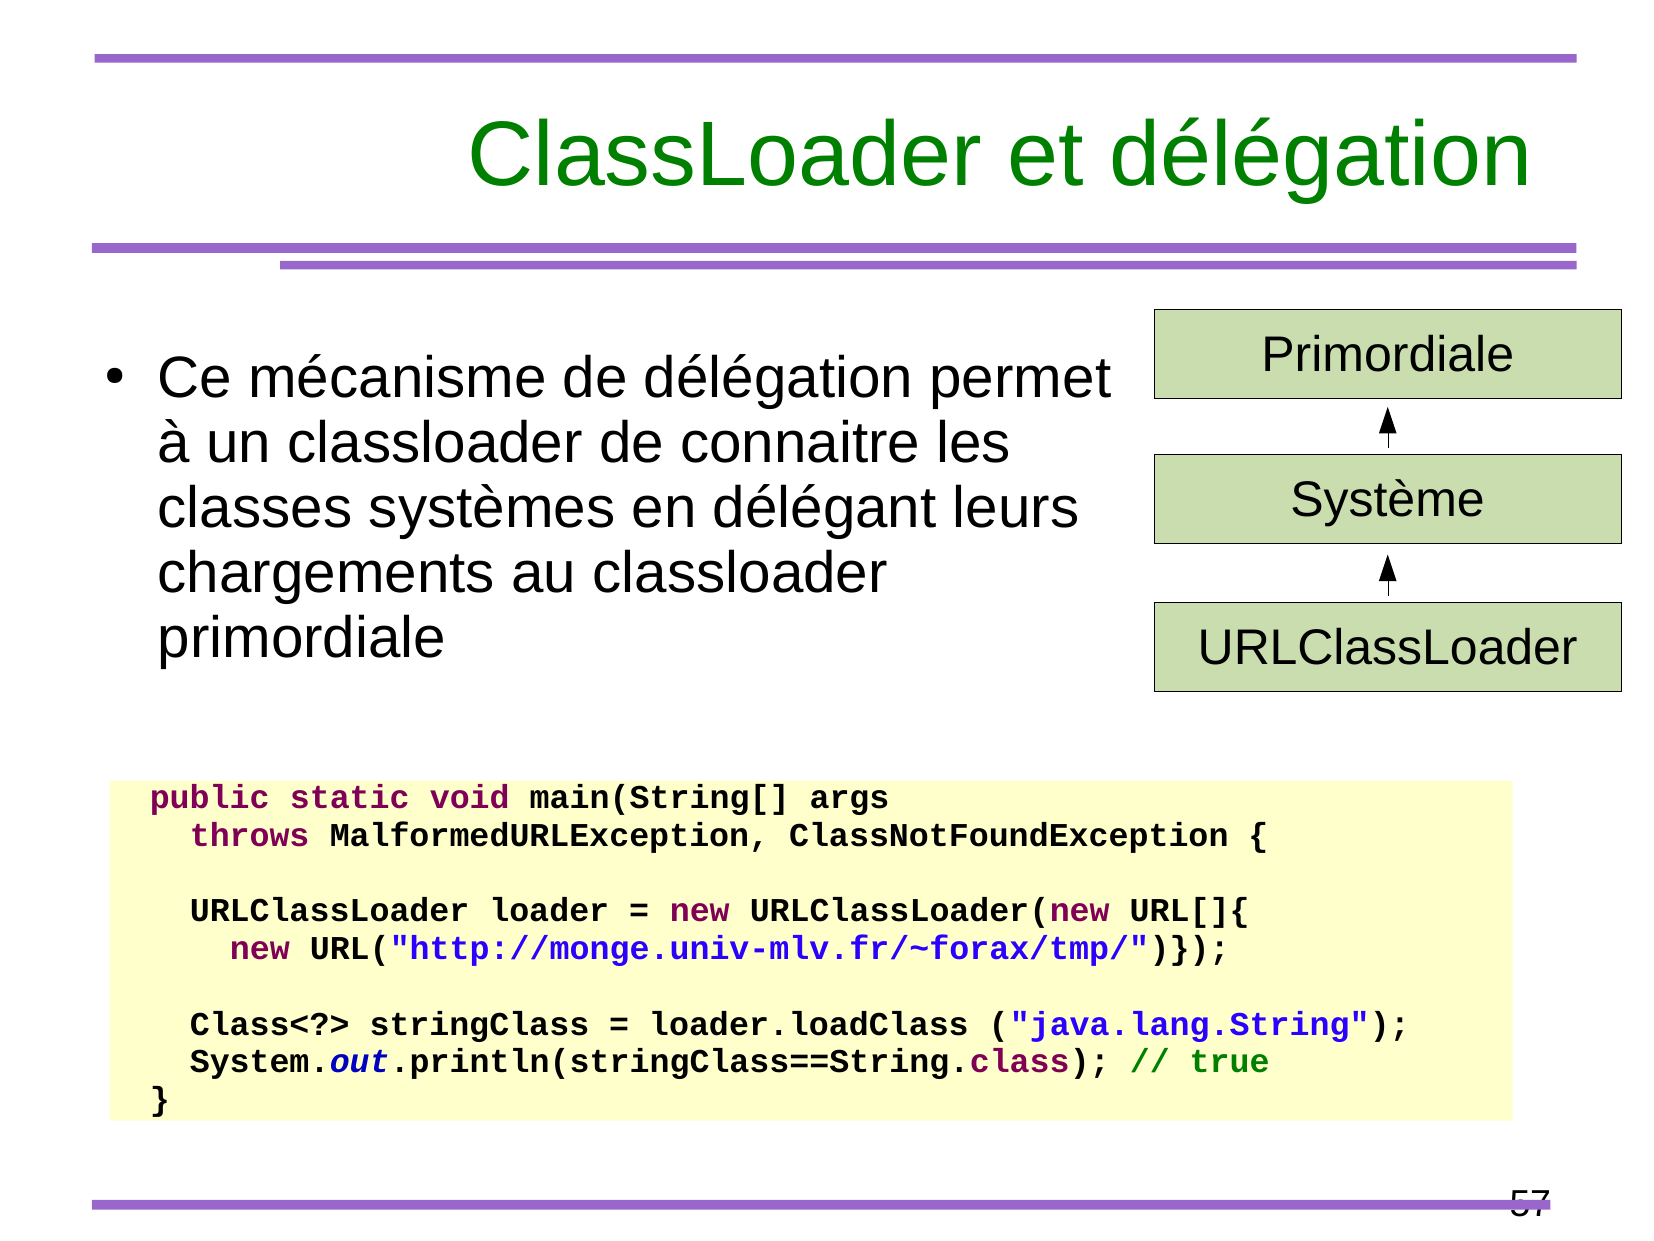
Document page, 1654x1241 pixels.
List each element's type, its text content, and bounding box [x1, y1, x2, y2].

list Ce mécanisme de délégation permet à un classloader de connaitre les classes systèmes en délégant leurs chargements au classloader primordiale [86, 344, 1567, 1061]
text_box Primordiale [1154, 309, 1622, 399]
text_box URLClassLoader [1154, 602, 1622, 692]
title ClassLoader et délégation [121, 49, 1534, 257]
text_box Système [1154, 454, 1622, 544]
text_box public static void main(String[] args throws MalformedURLException, ClassNotFoundException { URLClassLoader loader = new URLClassLoader(new URL[]{ new URL("http://monge.univ-mlv.fr/~forax/tmp/")}); Class<?> stringClass = loader.loadClass ("java.lang.String"); System.out.println(stringClass==String.class); // true } [109, 780, 1513, 1121]
